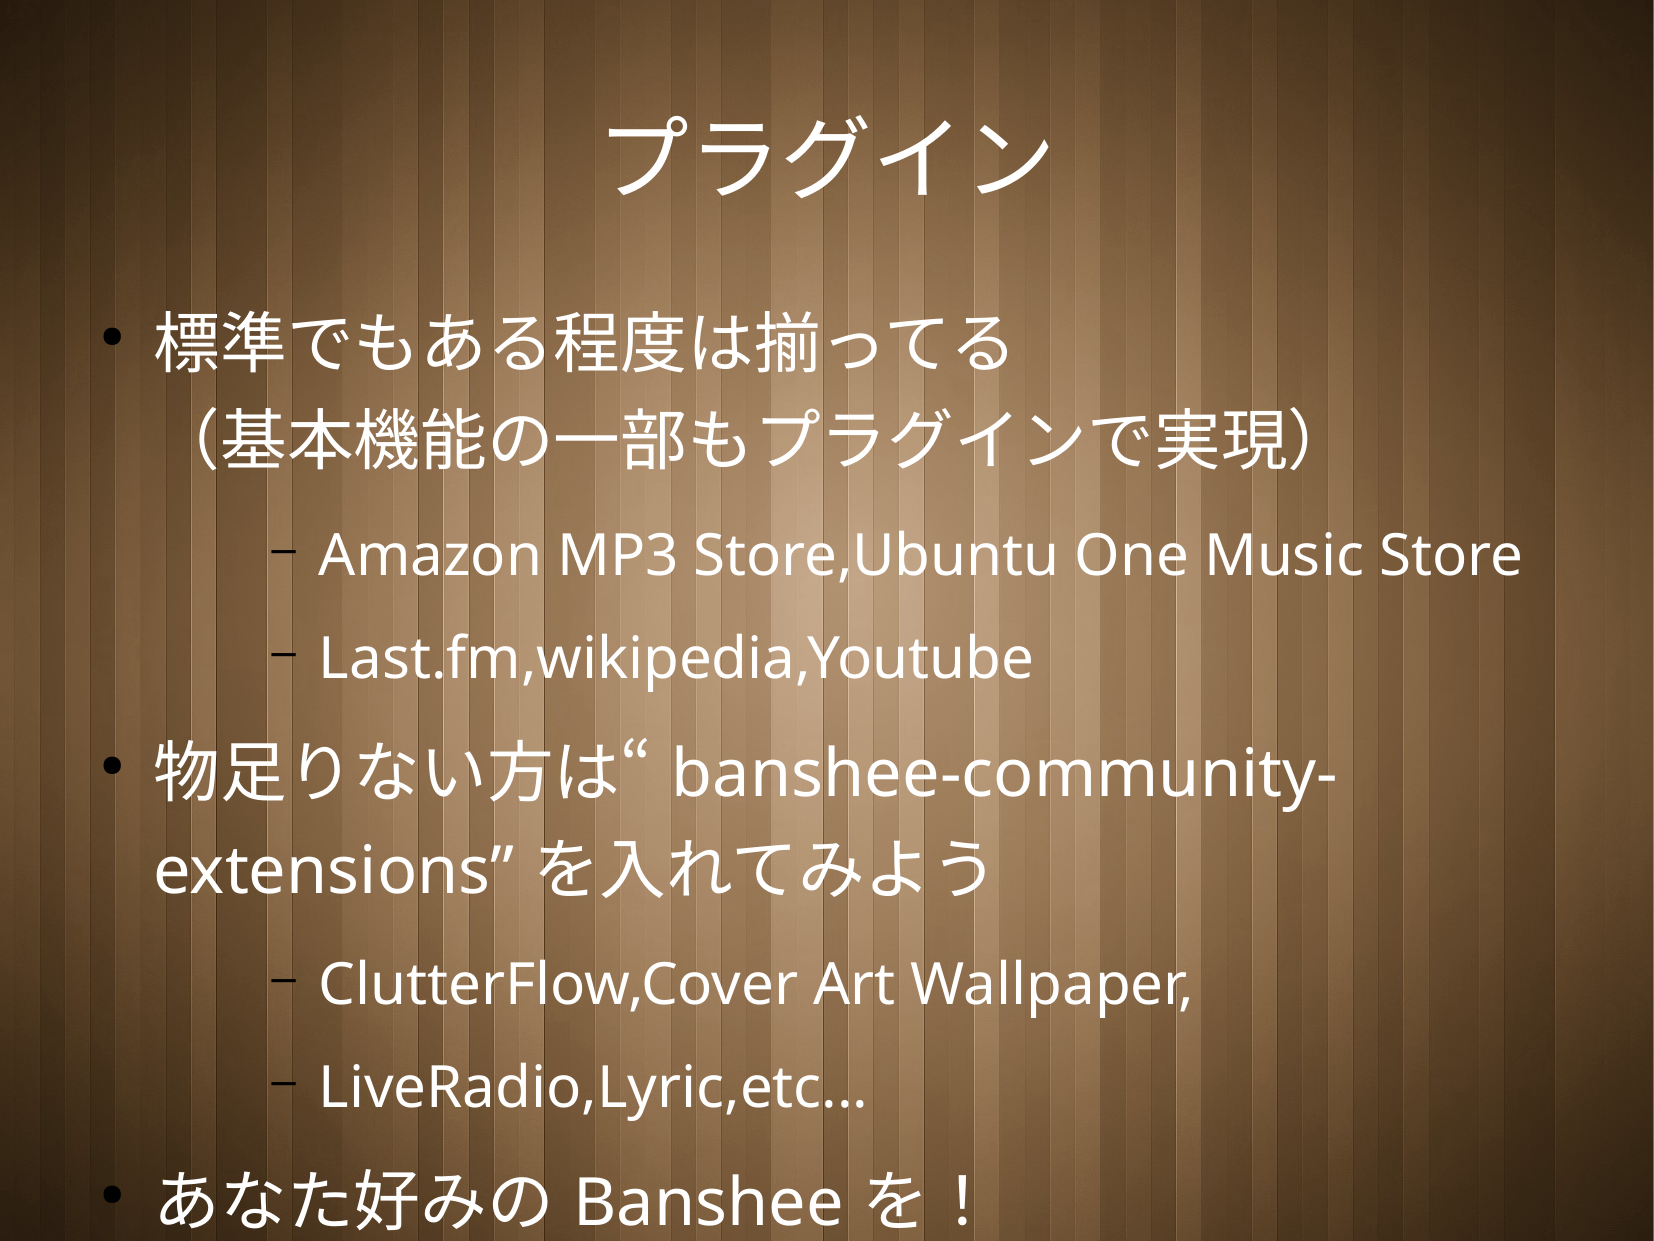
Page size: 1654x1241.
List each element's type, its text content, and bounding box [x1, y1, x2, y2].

picture [0, 0, 1654, 1241]
title プラグイン [82, 56, 1571, 250]
list 標準でもある程度は揃ってる （基本機能の一部もプラグインで実現） Amazon MP3 Store,Ubuntu One Music Store Last.fm,wikipedia,Youtube 物足りない方は“banshee-community-extensions”を入れてみよう ClutterFlow,Cover Art Wallpaper, LiveRadio,Lyric,etc... あなた好みのBansheeを！ [82, 290, 1571, 1094]
